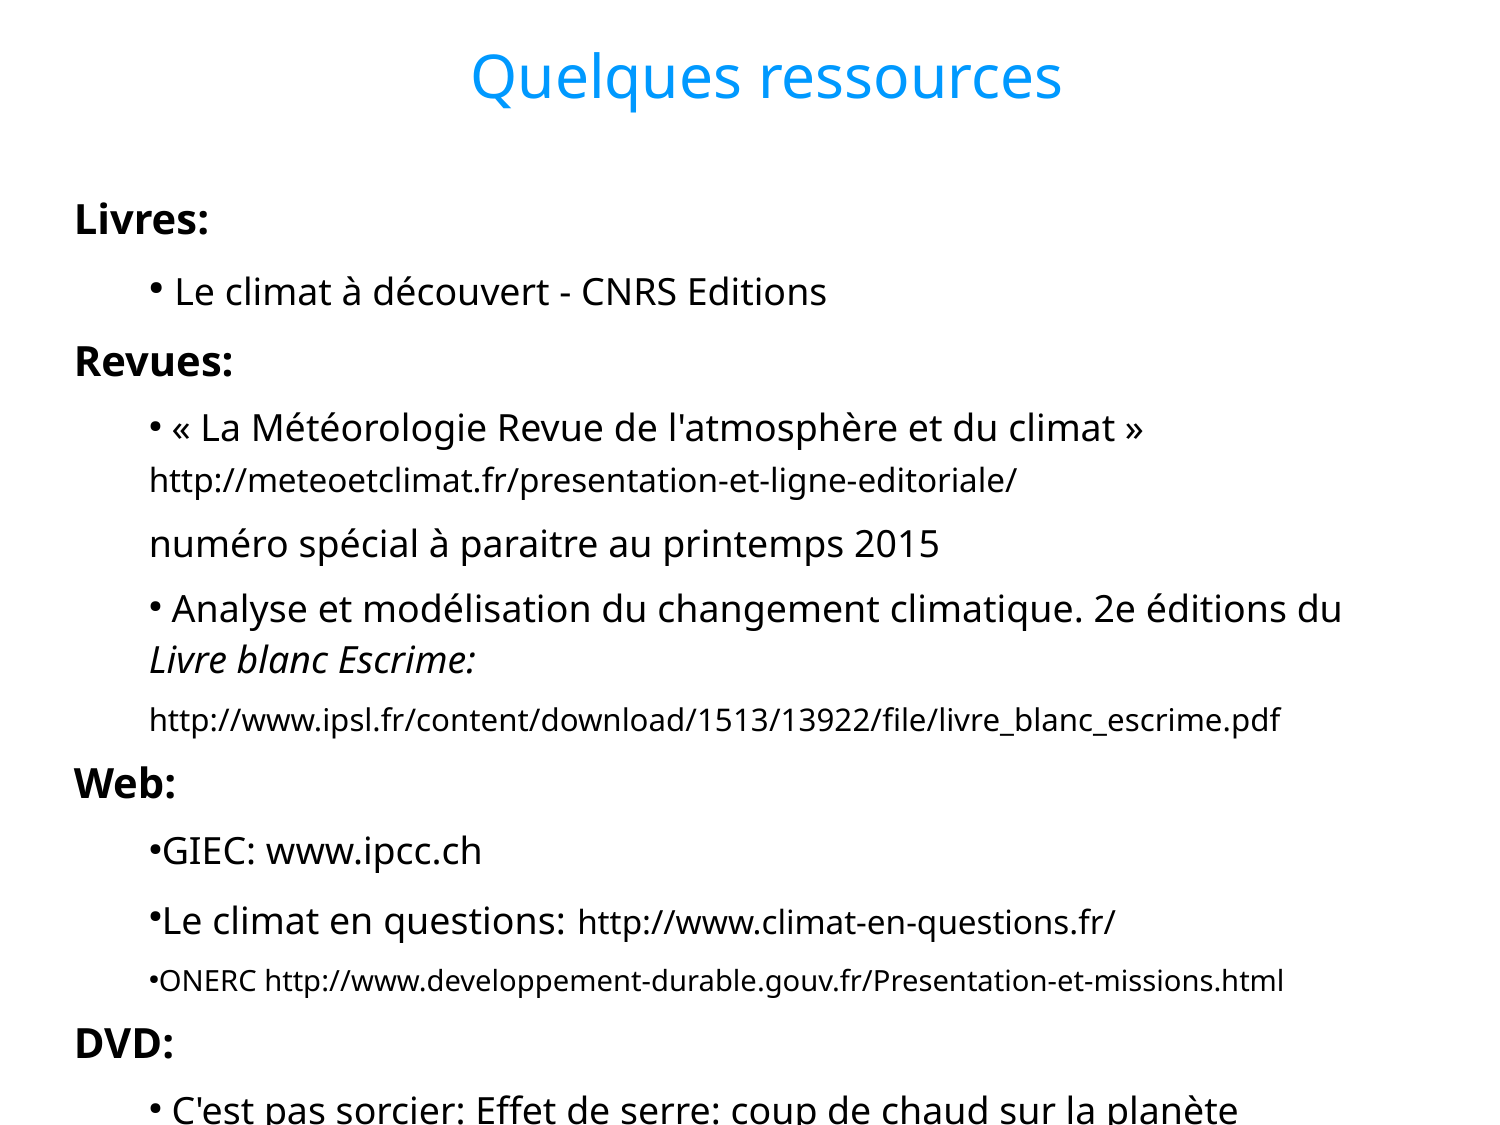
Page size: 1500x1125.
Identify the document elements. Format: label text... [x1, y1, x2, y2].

text_box Livres: Le climat à découvert - CNRS Editions Revues: « La Météorologie Revue de l'atmosphère et du climat » http://meteoetclimat.fr/presentation-et-ligne-editoriale/ numéro spécial à paraitre au printemps 2015 Analyse et modélisation du changement climatique. 2e éditions du Livre blanc Escrime: http://www.ipsl.fr/content/download/1513/13922/file/livre_blanc_escrime.pdf Web: GIEC: www.ipcc.ch Le climat en questions: http://www.climat-en-questions.fr/ ONERC http://www.developpement-durable.gouv.fr/Presentation-et-missions.html DVD: C'est pas sorcier: Effet de serre: coup de chaud sur la planète [60, 183, 1425, 1027]
text_box Quelques ressources [457, 27, 1078, 124]
